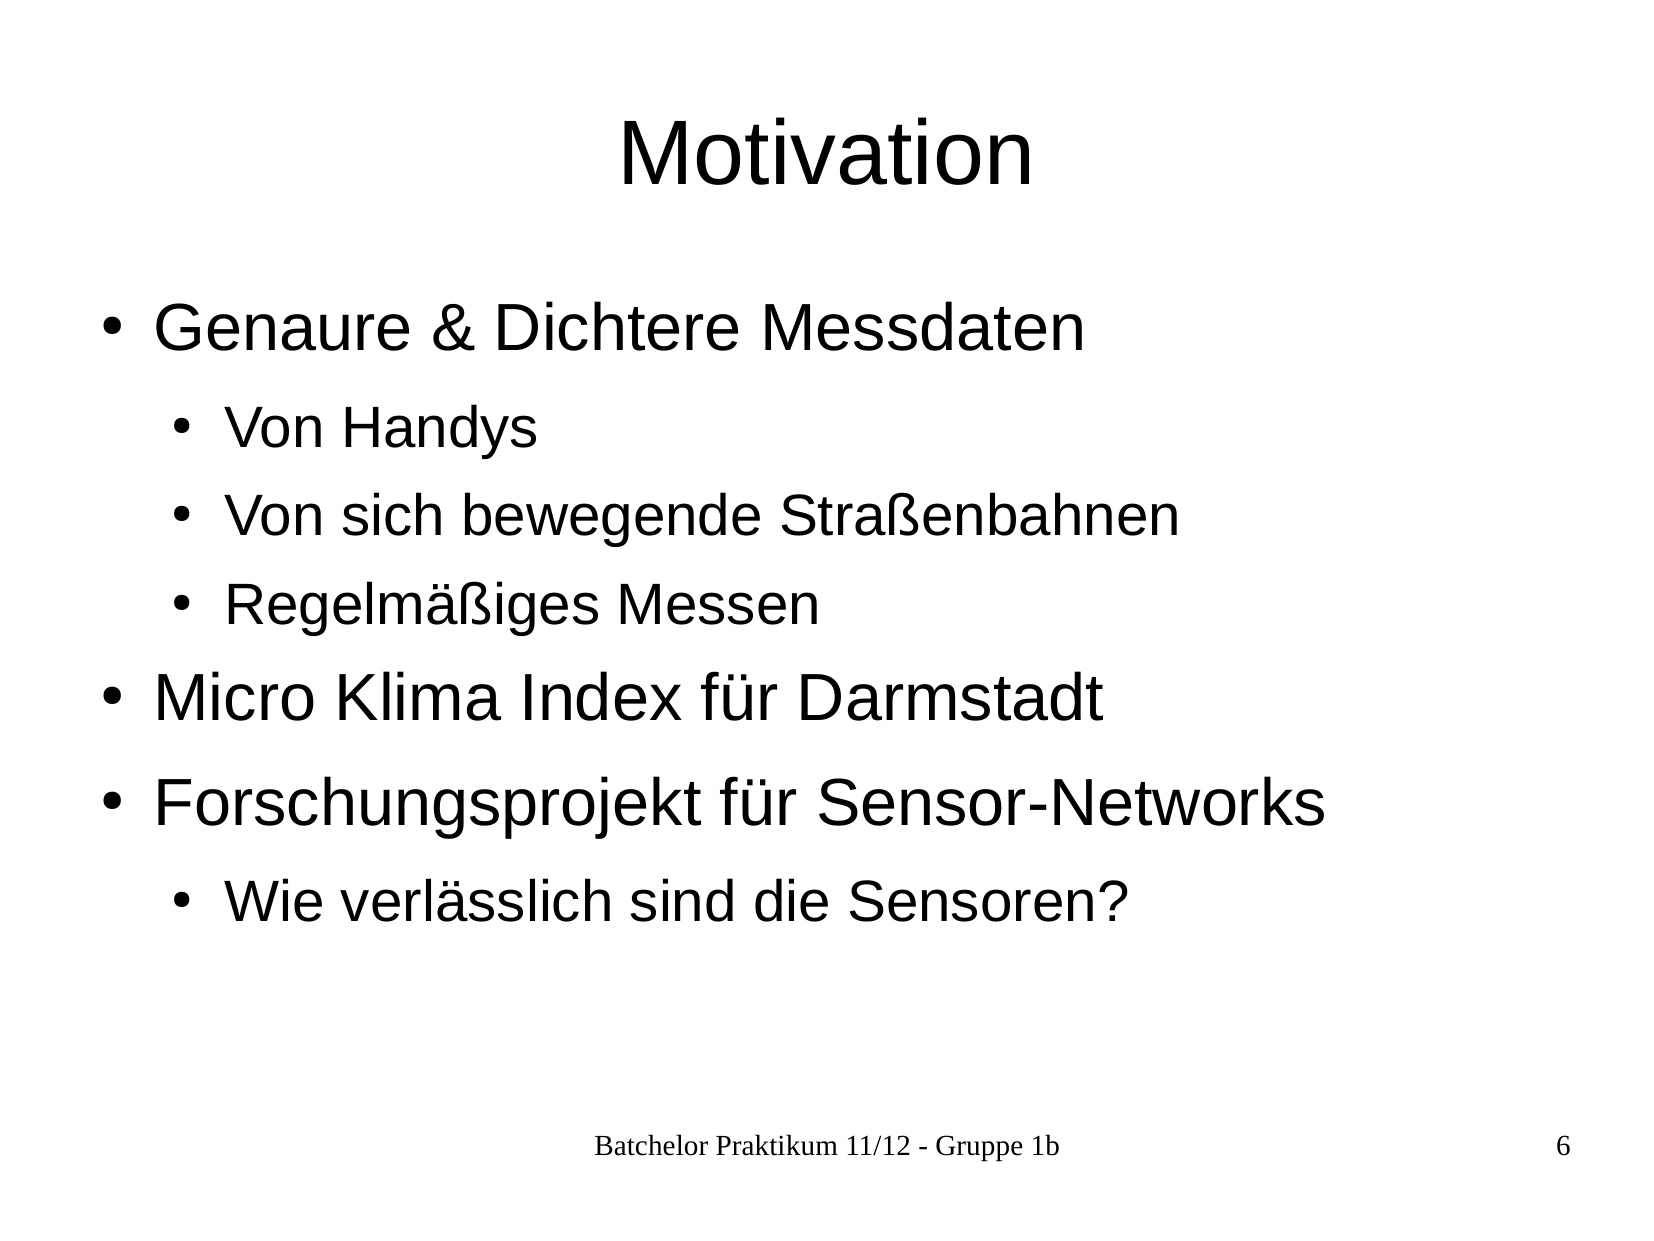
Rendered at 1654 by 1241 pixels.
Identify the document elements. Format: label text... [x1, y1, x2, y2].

list Genaure & Dichtere Messdaten Von Handys Von sich bewegende Straßenbahnen Regelmäßiges Messen Micro Klima Index für Darmstadt Forschungsprojekt für Sensor-Networks Wie verlässlich sind die Sensoren? [82, 290, 1571, 1094]
title Motivation [82, 49, 1571, 257]
